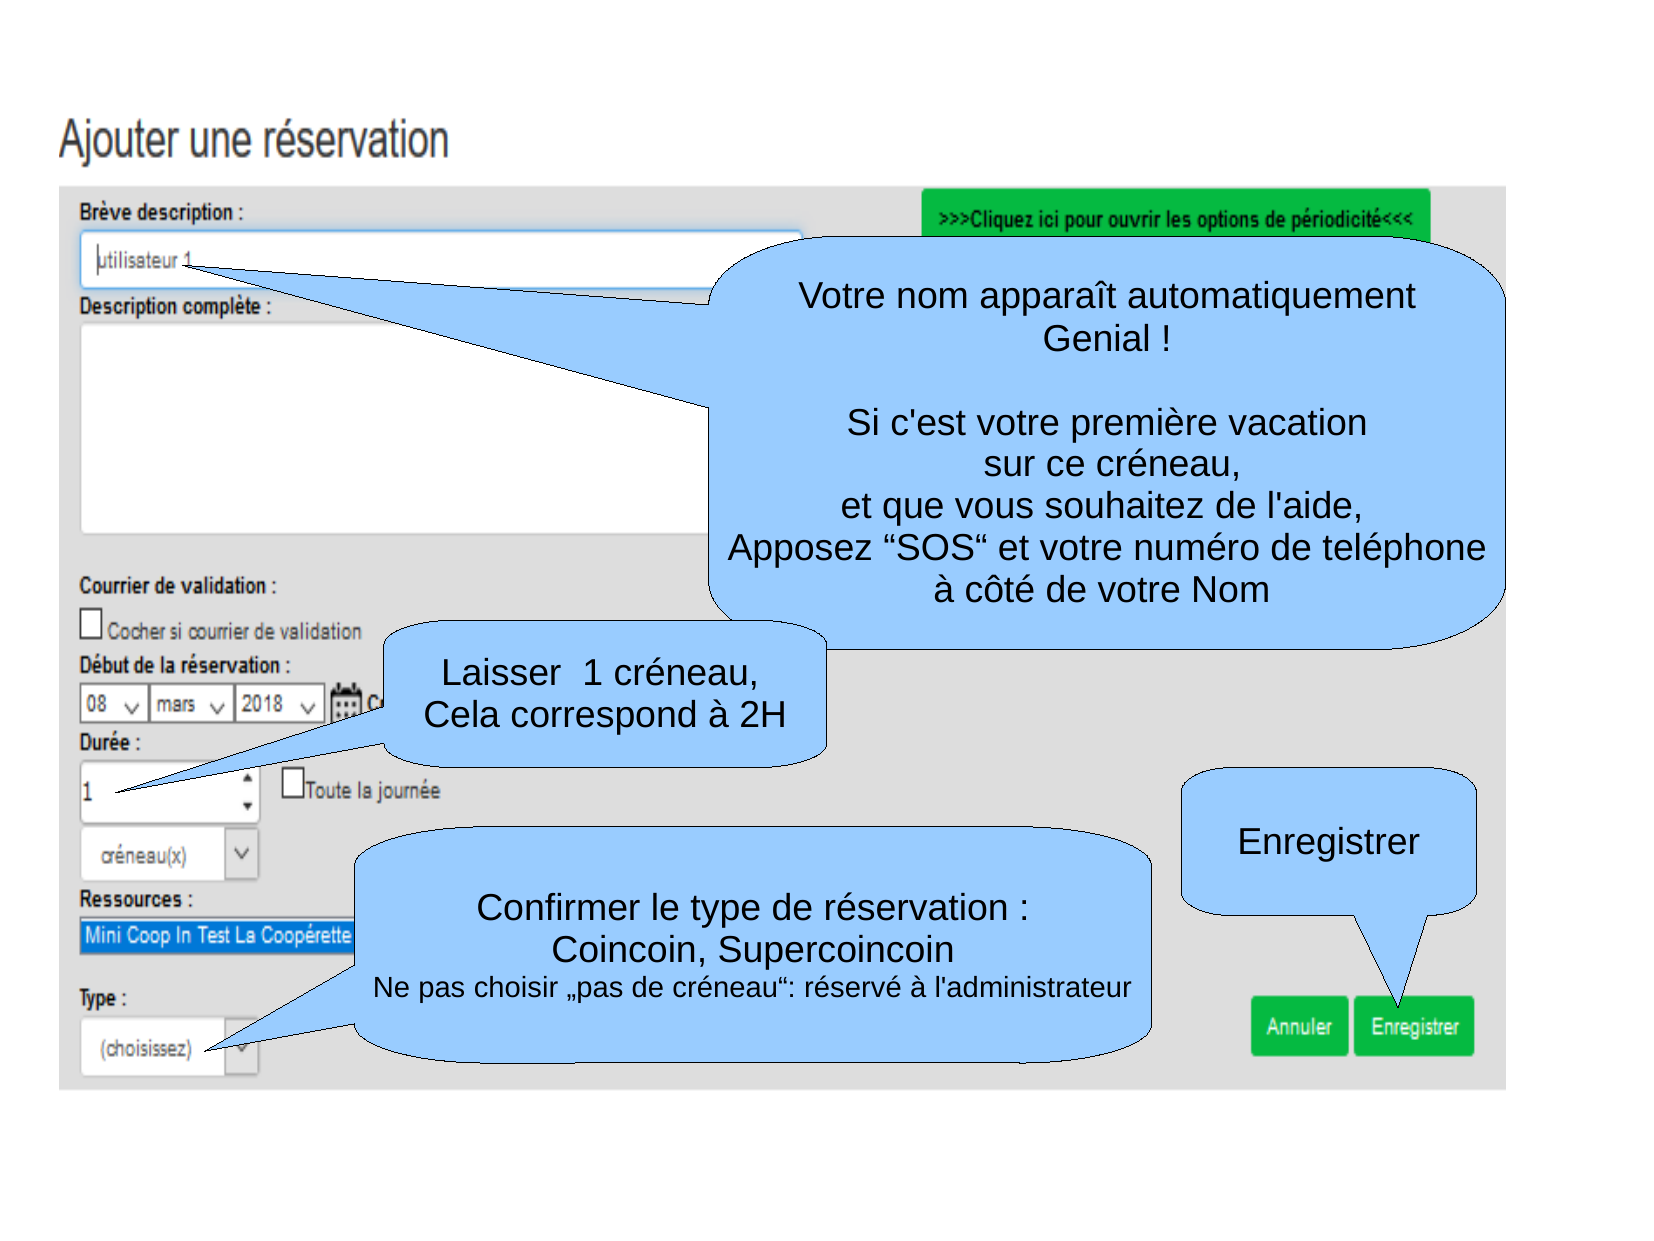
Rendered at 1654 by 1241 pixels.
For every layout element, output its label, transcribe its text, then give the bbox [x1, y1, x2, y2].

text_box Enregistrer [1181, 767, 1477, 1008]
text_box Confirmer le type de réservation : Coincoin, Supercoincoin Ne pas choisir „pas de créneau“: réservé à l'administrateur [204, 826, 1152, 1064]
text_box Votre nom apparaît automatiquement Genial ! Si c'est votre première vacation sur ce créneau, et que vous souhaitez de l'aide, Apposez “SOS“ et votre numéro de teléphone à côté de votre Nom [182, 236, 1506, 650]
picture [59, 88, 1506, 1093]
text_box Laisser 1 créneau, Cela correspond à 2H [115, 620, 827, 793]
